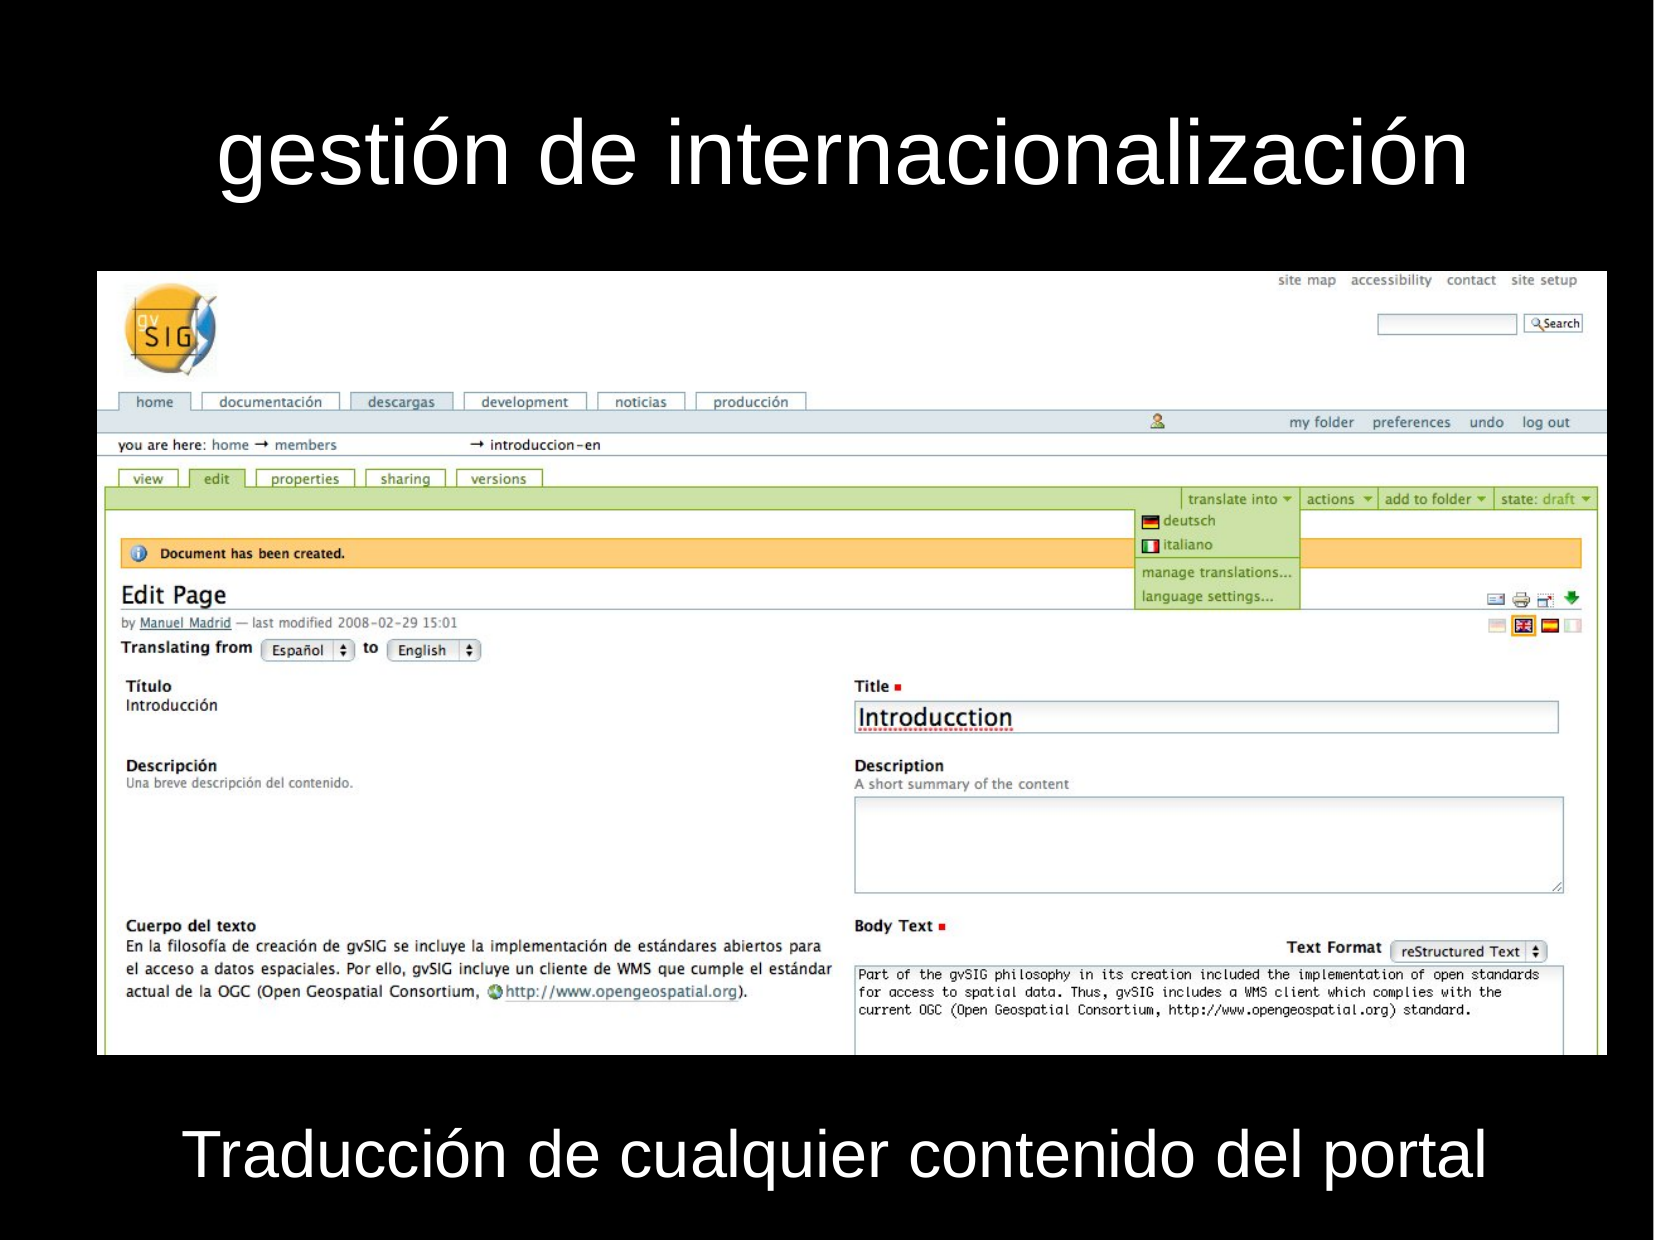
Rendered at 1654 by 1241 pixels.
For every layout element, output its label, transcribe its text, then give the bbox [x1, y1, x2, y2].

list Traducción de cualquier contenido del portal [82, 1116, 1571, 1211]
title gestión de internacionalización [82, 49, 1571, 257]
picture [97, 271, 1607, 1055]
